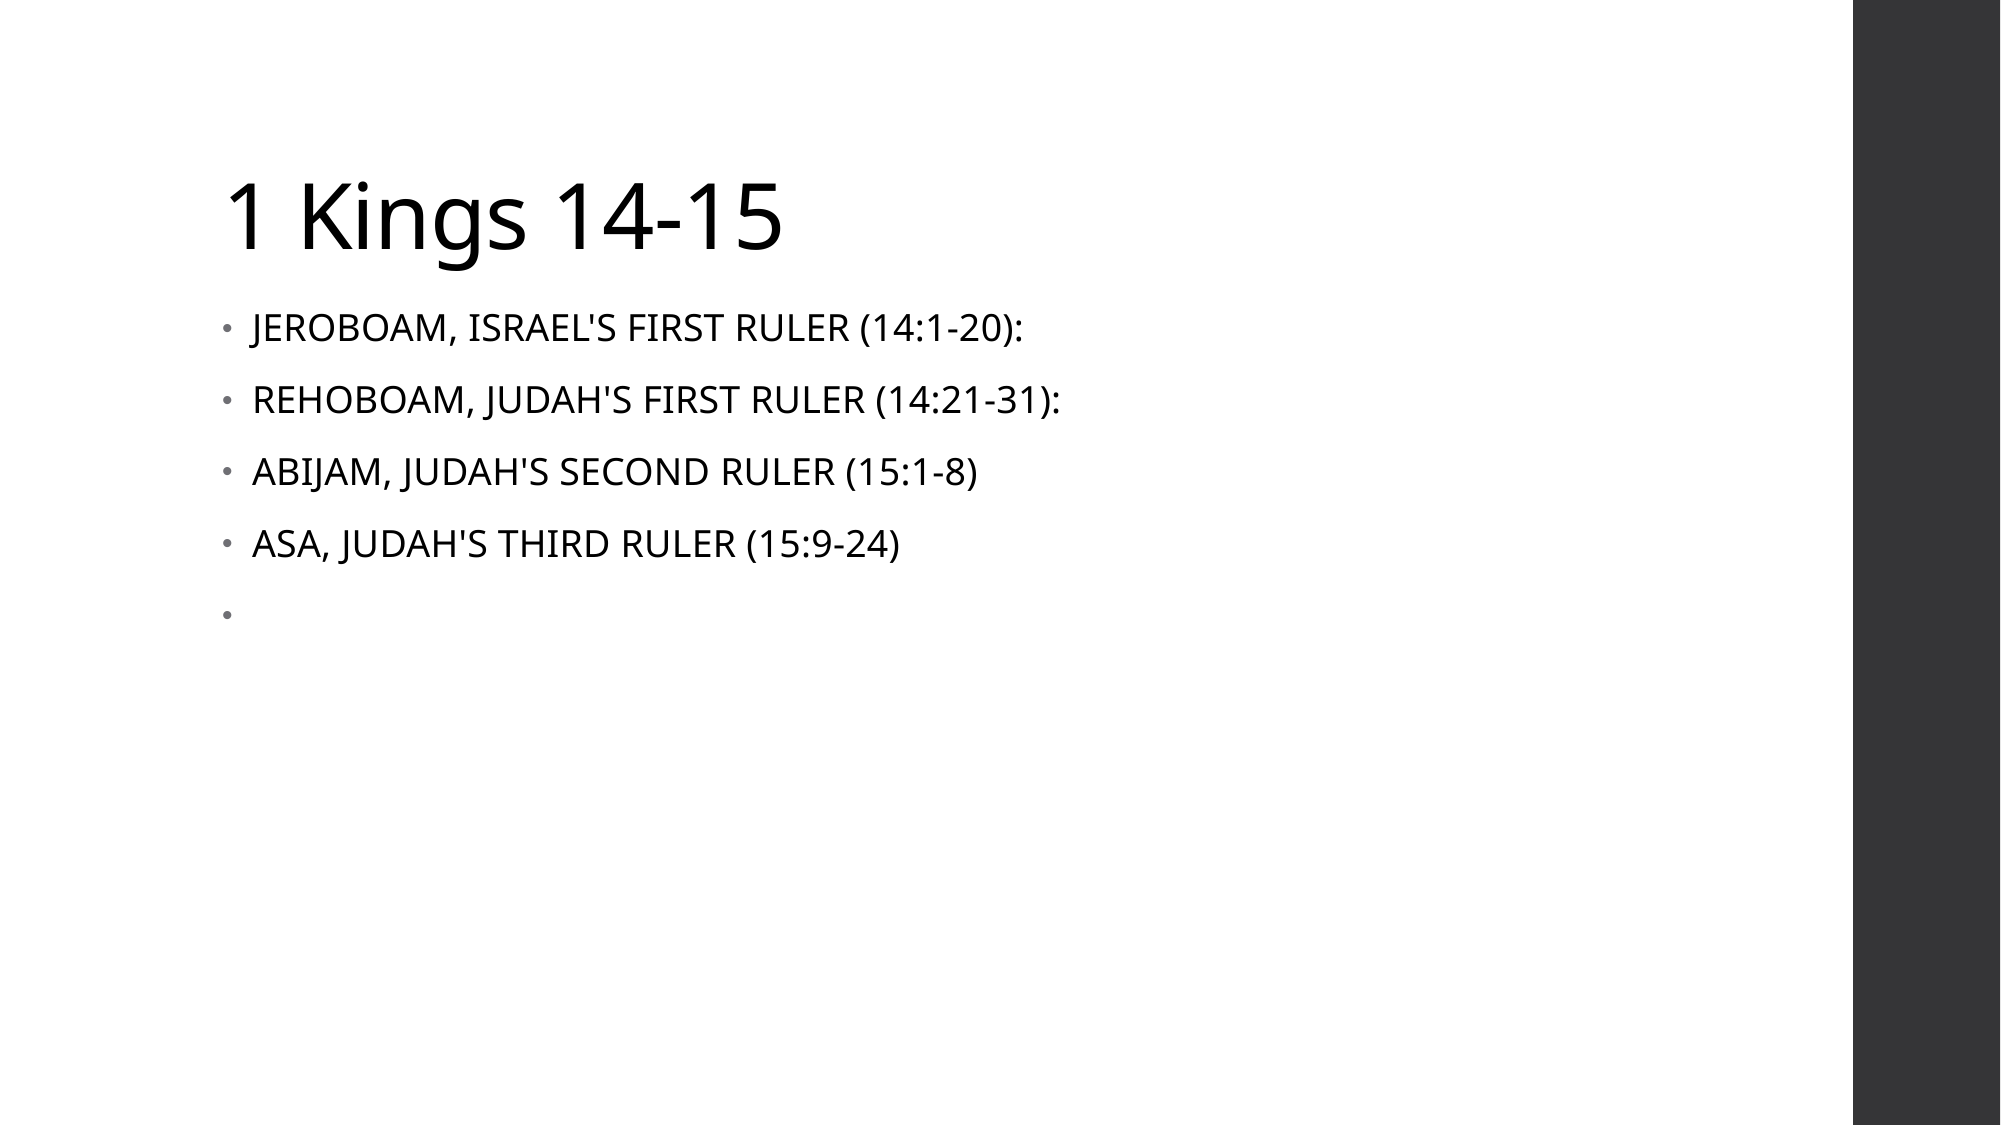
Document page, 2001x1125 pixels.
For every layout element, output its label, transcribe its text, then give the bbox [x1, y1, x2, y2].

list JEROBOAM, ISRAEL'S FIRST RULER (14:1-20): REHOBOAM, JUDAH'S FIRST RULER (14:21-31): ABIJAM, JUDAH'S SECOND RULER (15:1-8) ASA, JUDAH'S THIRD RULER (15:9-24) [206, 299, 1617, 1014]
title 1 Kings 14-15 [206, 60, 1797, 278]
